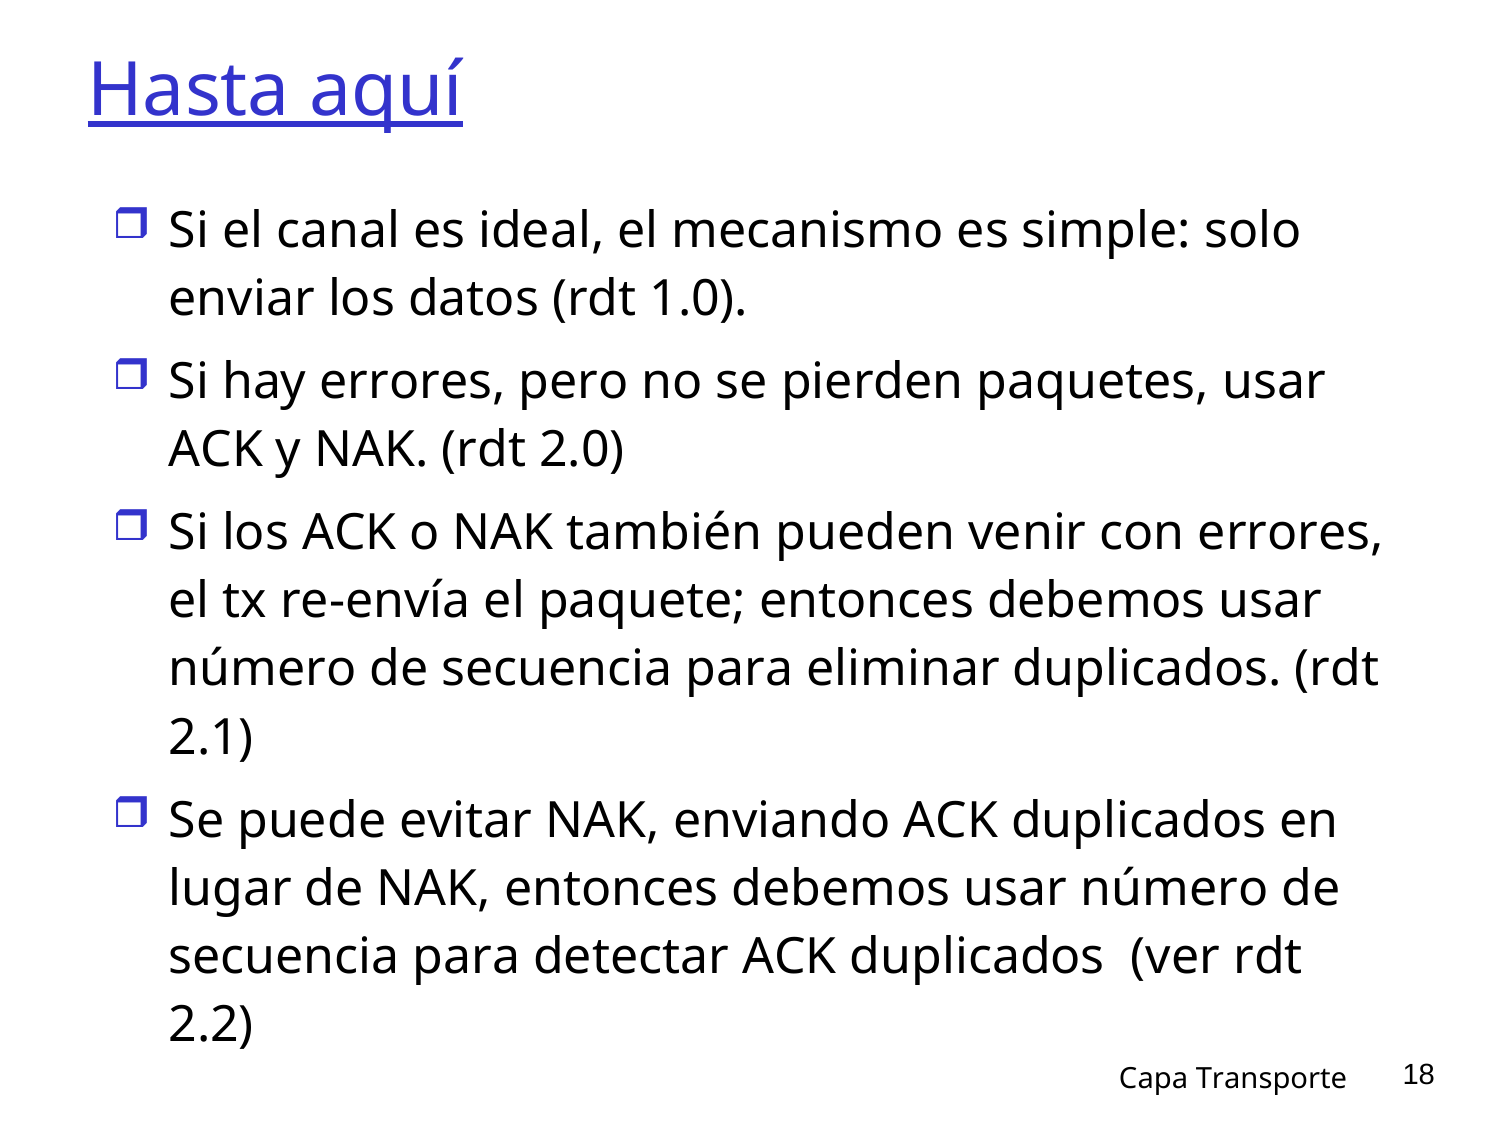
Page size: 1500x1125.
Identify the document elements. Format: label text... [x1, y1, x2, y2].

list Si el canal es ideal, el mecanismo es simple: solo enviar los datos (rdt 1.0). Si hay errores, pero no se pierden paquetes, usar ACK y NAK. (rdt 2.0) Si los ACK o NAK también pueden venir con errores, el tx re-envía el paquete; entonces debemos usar número de secuencia para eliminar duplicados. (rdt 2.1) Se puede evitar NAK, enviando ACK duplicados en lugar de NAK, entonces debemos usar número de secuencia para detectar ACK duplicados (ver rdt 2.2) [112, 193, 1388, 957]
title Hasta aquí [87, 23, 1463, 150]
